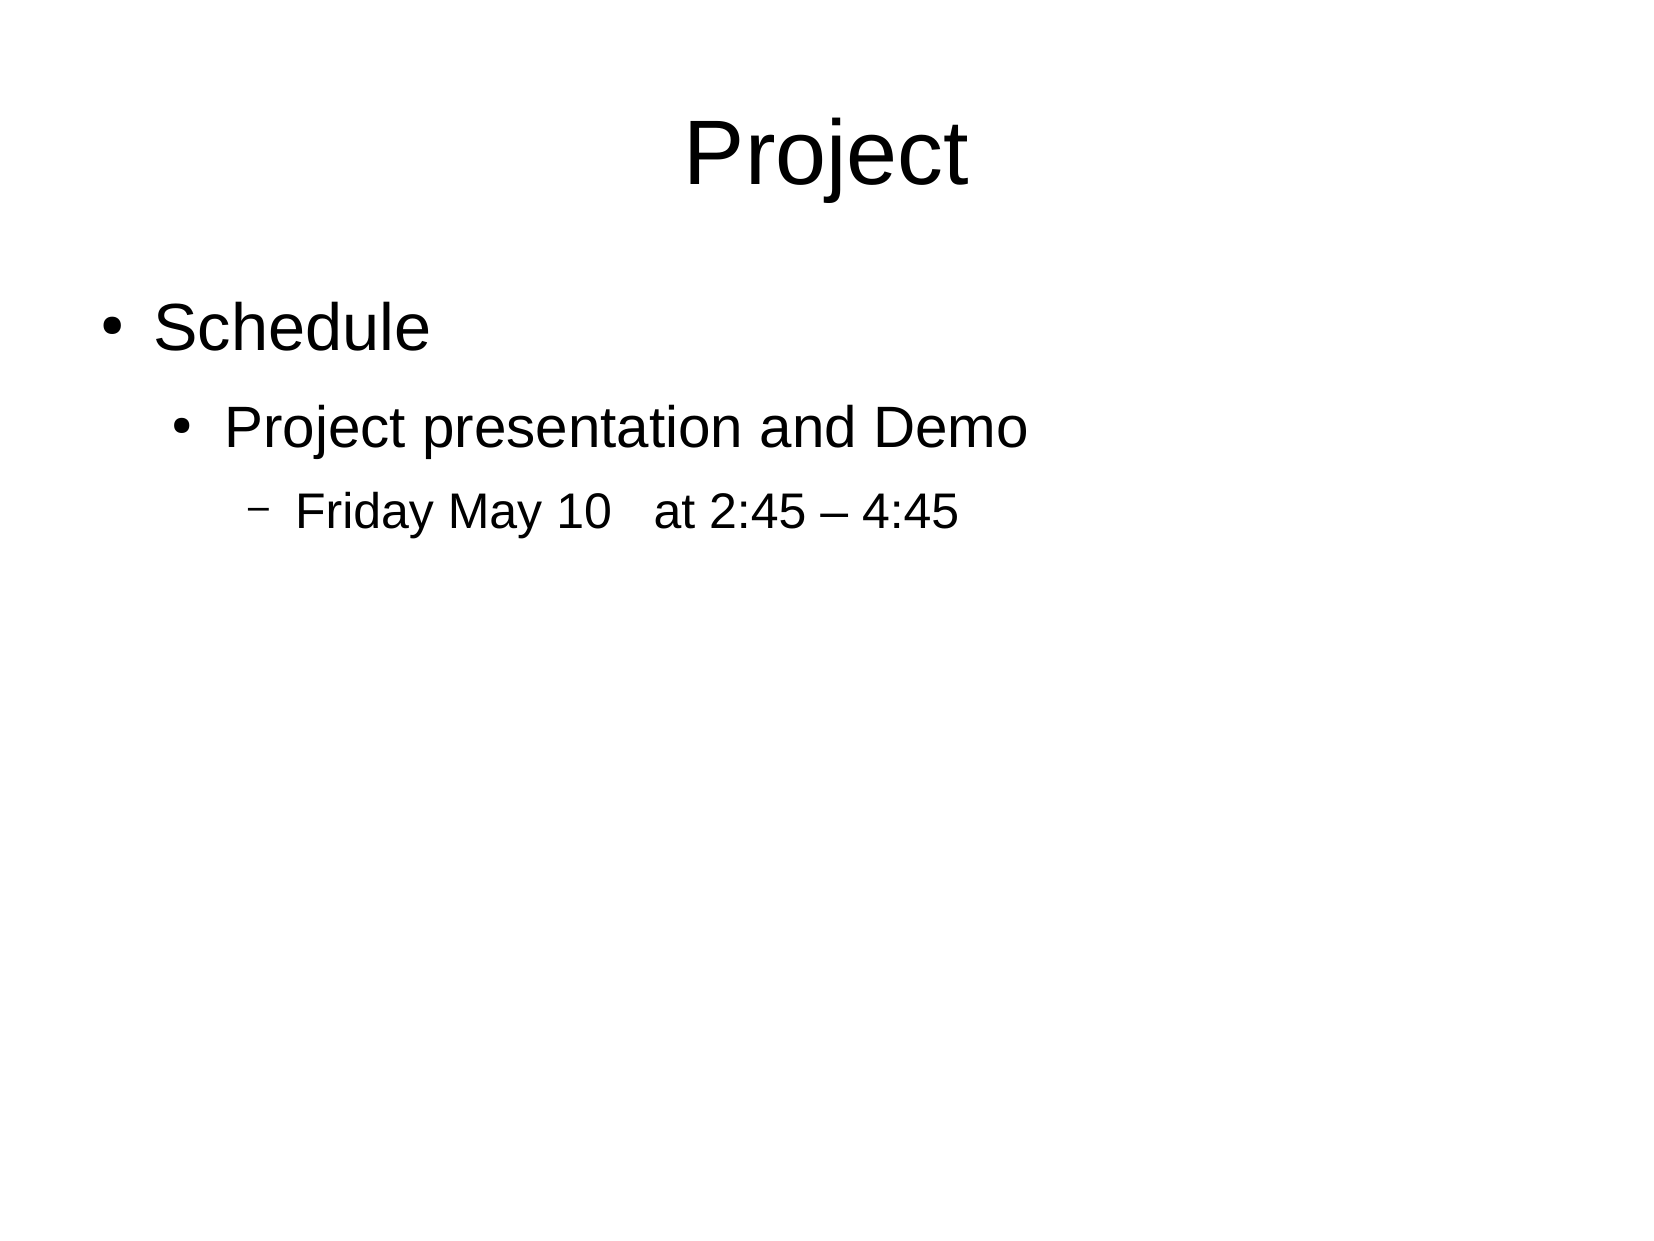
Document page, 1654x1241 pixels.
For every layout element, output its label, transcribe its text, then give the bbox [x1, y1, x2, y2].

title Project [82, 56, 1571, 250]
list Schedule Project presentation and Demo Friday May 10 at 2:45 – 4:45 [82, 290, 1571, 1109]
